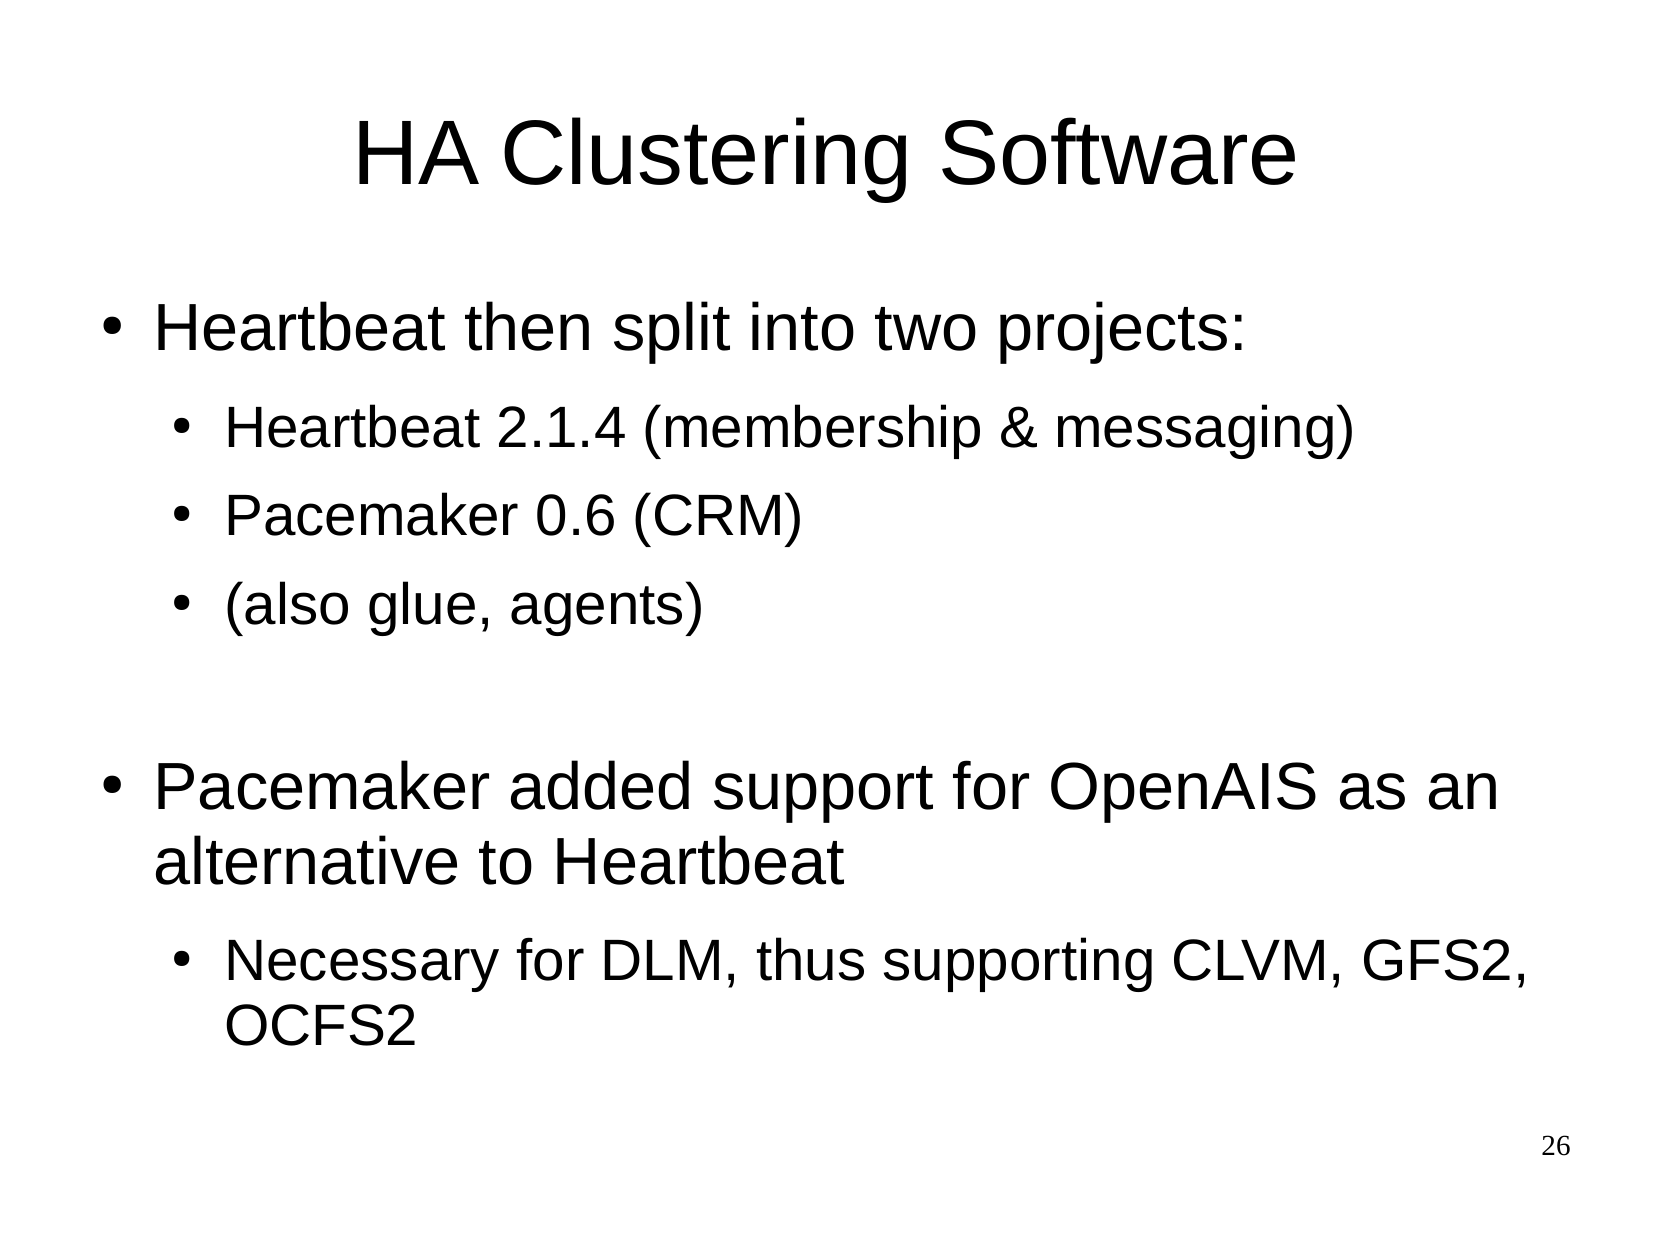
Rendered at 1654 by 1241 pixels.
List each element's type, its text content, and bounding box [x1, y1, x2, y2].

title HA Clustering Software [82, 49, 1571, 257]
list Heartbeat then split into two projects: Heartbeat 2.1.4 (membership & messaging) Pacemaker 0.6 (CRM) (also glue, agents) Pacemaker added support for OpenAIS as an alternative to Heartbeat Necessary for DLM, thus supporting CLVM, GFS2, OCFS2 [82, 290, 1571, 1109]
